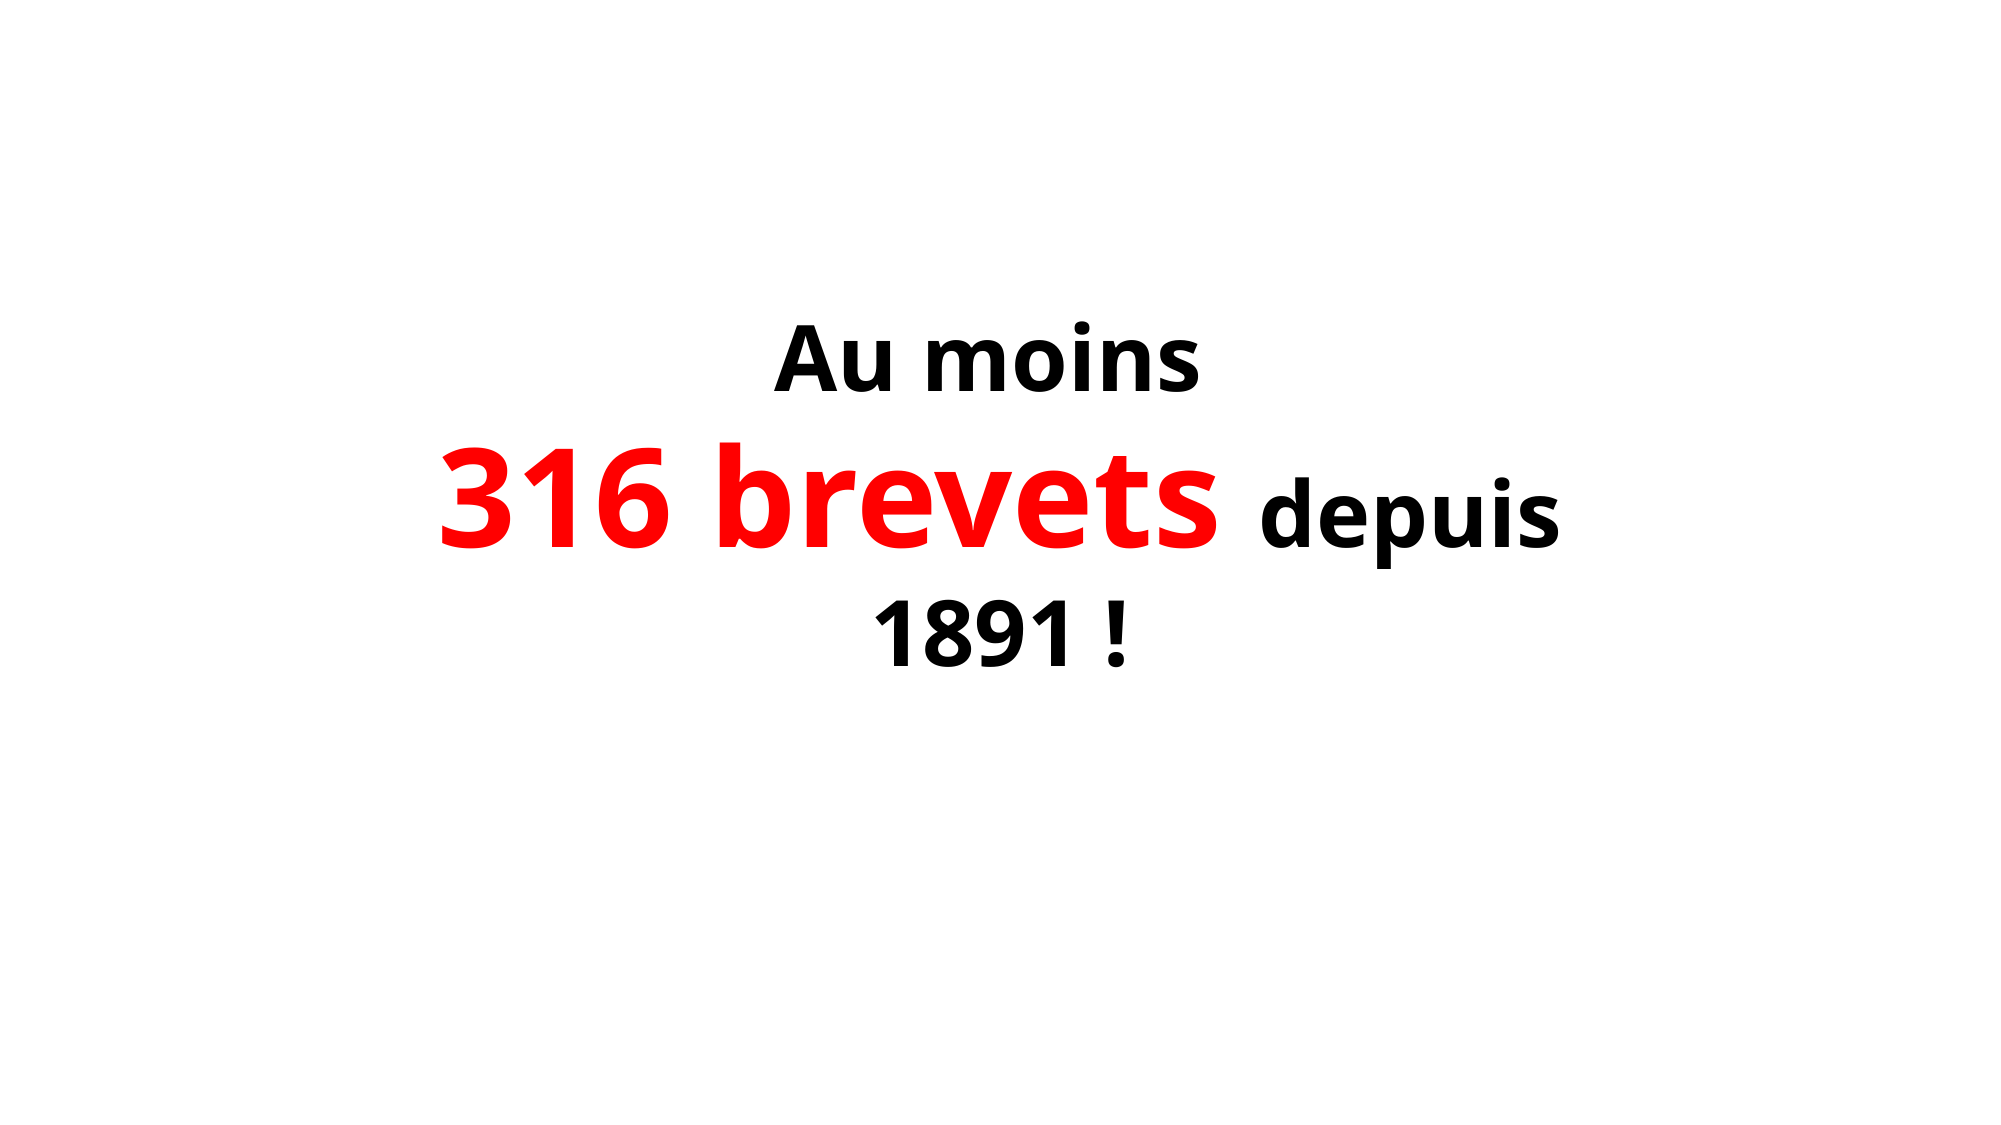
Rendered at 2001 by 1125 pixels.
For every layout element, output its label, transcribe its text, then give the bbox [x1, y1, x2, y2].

text_box Au moins 316 brevets depuis 1891 ! [402, 292, 1598, 697]
